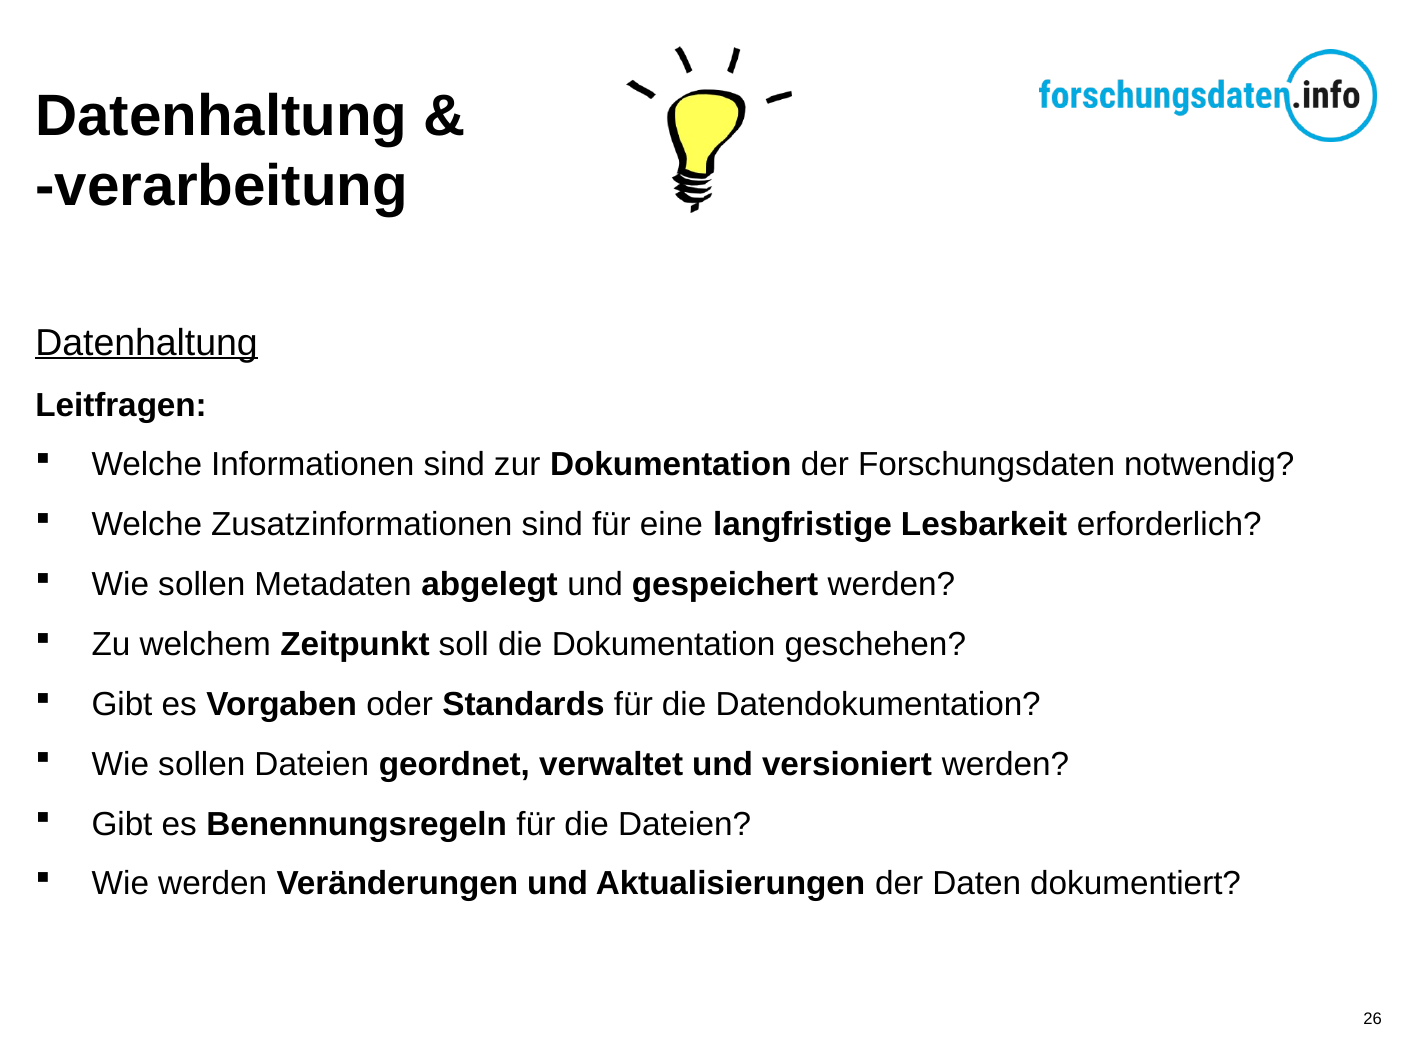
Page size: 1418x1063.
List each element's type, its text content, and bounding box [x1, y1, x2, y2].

list Datenhaltung Leitfragen: Welche Informationen sind zur Dokumentation der Forschungsdaten notwendig? Welche Zusatzinformationen sind für eine langfristige Lesbarkeit erforderlich? Wie sollen Metadaten abgelegt und gespeichert werden? Zu welchem Zeitpunkt soll die Dokumentation geschehen? Gibt es Vorgaben oder Standards für die Datendokumentation? Wie sollen Dateien geordnet, verwaltet und versioniert werden? Gibt es Benennungsregeln für die Dateien? Wie werden Veränderungen und Aktualisierungen der Daten dokumentiert? [35, 295, 1418, 940]
title Datenhaltung & -verarbeitung [35, 76, 1022, 254]
picture [1339, 49, 1377, 85]
slide_number <Nummer> [1015, 1003, 1382, 1028]
picture [626, 46, 792, 213]
picture [1342, 107, 1377, 142]
picture [1039, 49, 1372, 142]
